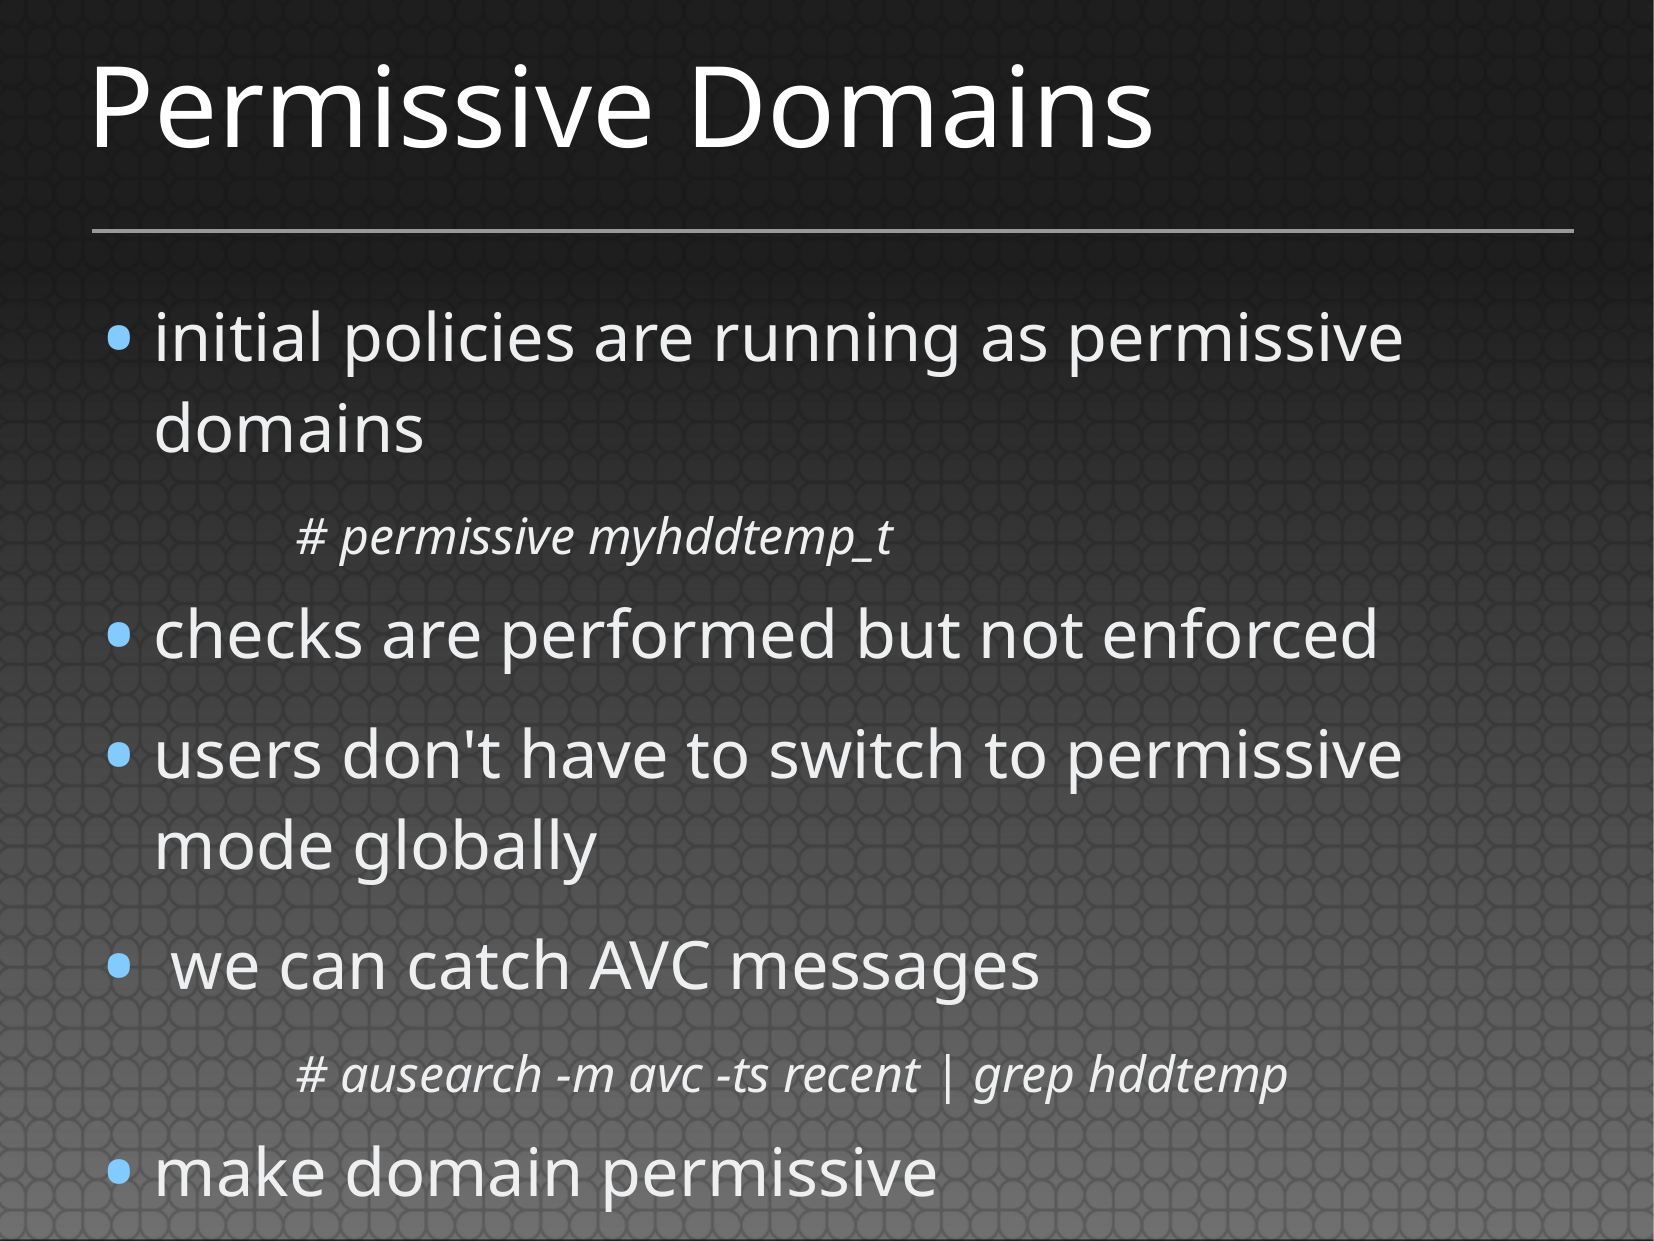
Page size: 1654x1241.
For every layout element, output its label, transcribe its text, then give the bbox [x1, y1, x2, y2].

title Permissive Domains [86, 40, 1576, 322]
picture [0, 0, 1654, 1241]
list initial policies are running as permissive domains # permissive myhddtemp_t checks are performed but not enforced users don't have to switch to permissive mode globally we can catch AVC messages # ausearch -m avc -ts recent | grep hddtemp make domain permissive # semanage permissive -a hddtemp_t [82, 290, 1571, 1241]
